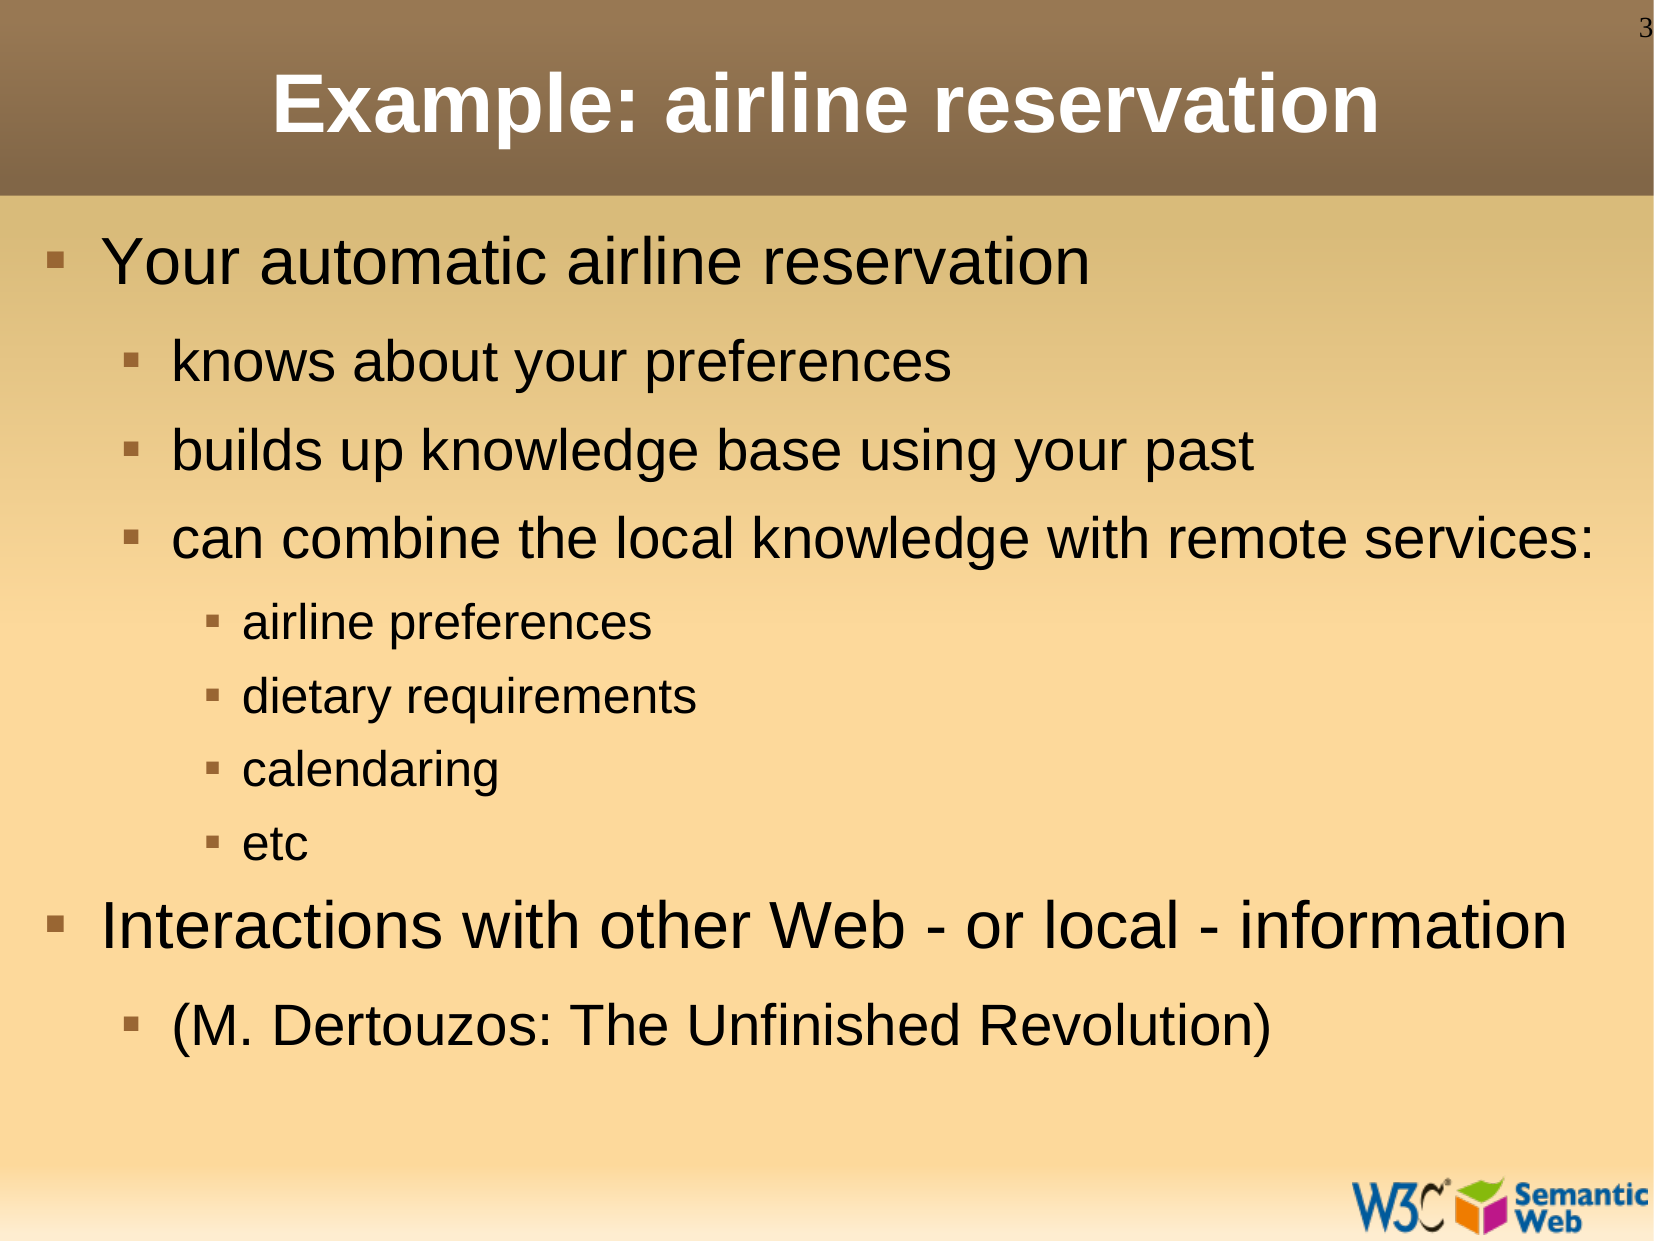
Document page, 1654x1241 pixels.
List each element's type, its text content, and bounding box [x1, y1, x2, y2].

title Example: airline reservation [0, 0, 1654, 208]
list Your automatic airline reservation knows about your preferences builds up knowledge base using your past can combine the local knowledge with remote services: airline preferences dietary requirements calendaring etc Interactions with other Web - or local - information (M. Dertouzos: The Unfinished Revolution) [29, 224, 1624, 1196]
picture [0, 208, 1654, 1241]
